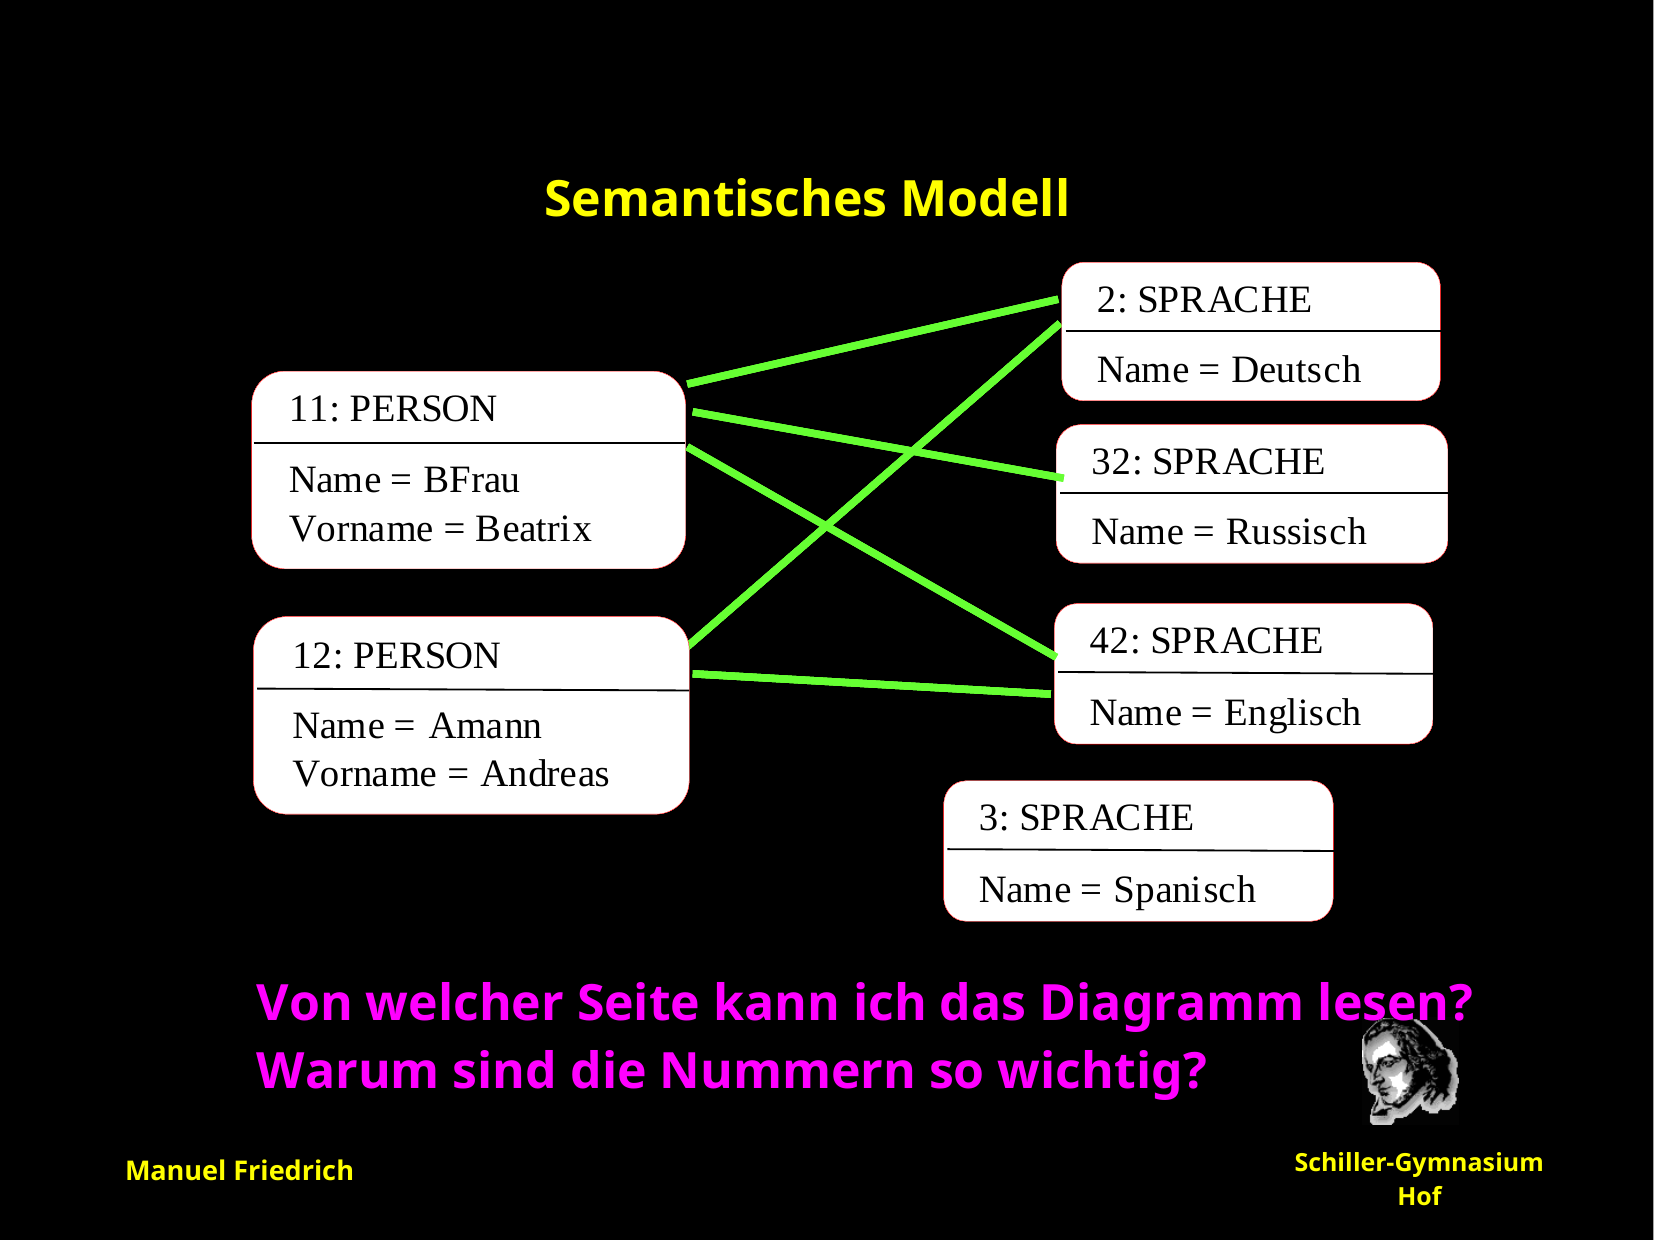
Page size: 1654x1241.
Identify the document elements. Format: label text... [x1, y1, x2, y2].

text_box Von welcher Seite kann ich das Diagramm lesen? Warum sind die Nummern so wichtig? [256, 966, 1514, 1089]
text_box Schiller-Gymnasium Hof [1294, 1145, 1549, 1206]
text_box Semantisches Modell [544, 162, 1211, 258]
text_box Manuel Friedrich [124, 1151, 357, 1185]
picture [1362, 1089, 1459, 1125]
picture [248, 258, 1458, 929]
